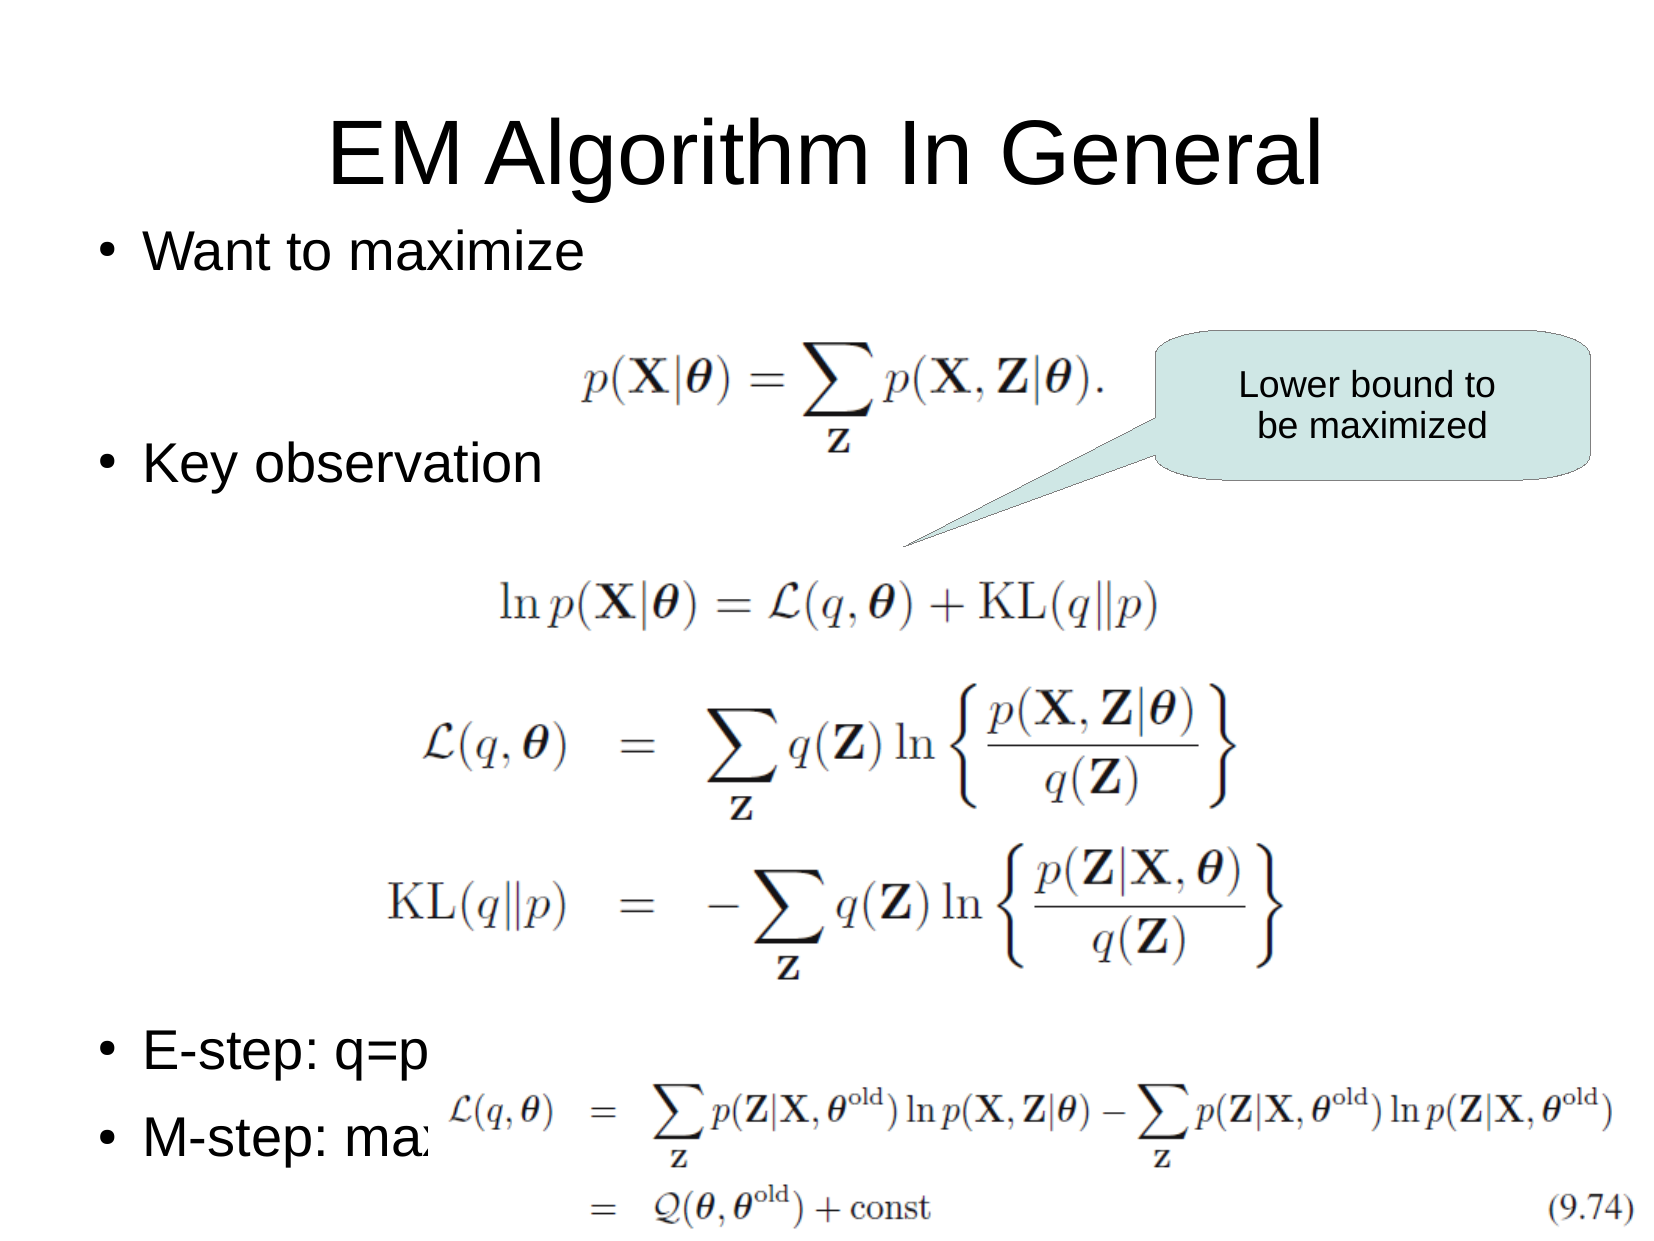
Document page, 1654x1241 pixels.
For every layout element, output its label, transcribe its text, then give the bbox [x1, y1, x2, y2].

title EM Algorithm In General [82, 49, 1571, 219]
list Want to maximize Key observation E-step: q=p M-step: maximize lower bound with respect to q [82, 219, 1571, 1177]
picture [428, 1064, 1654, 1241]
picture [555, 319, 1115, 470]
picture [375, 676, 1288, 986]
picture [485, 546, 1205, 661]
text_box Lower bound to be maximized [903, 330, 1591, 547]
